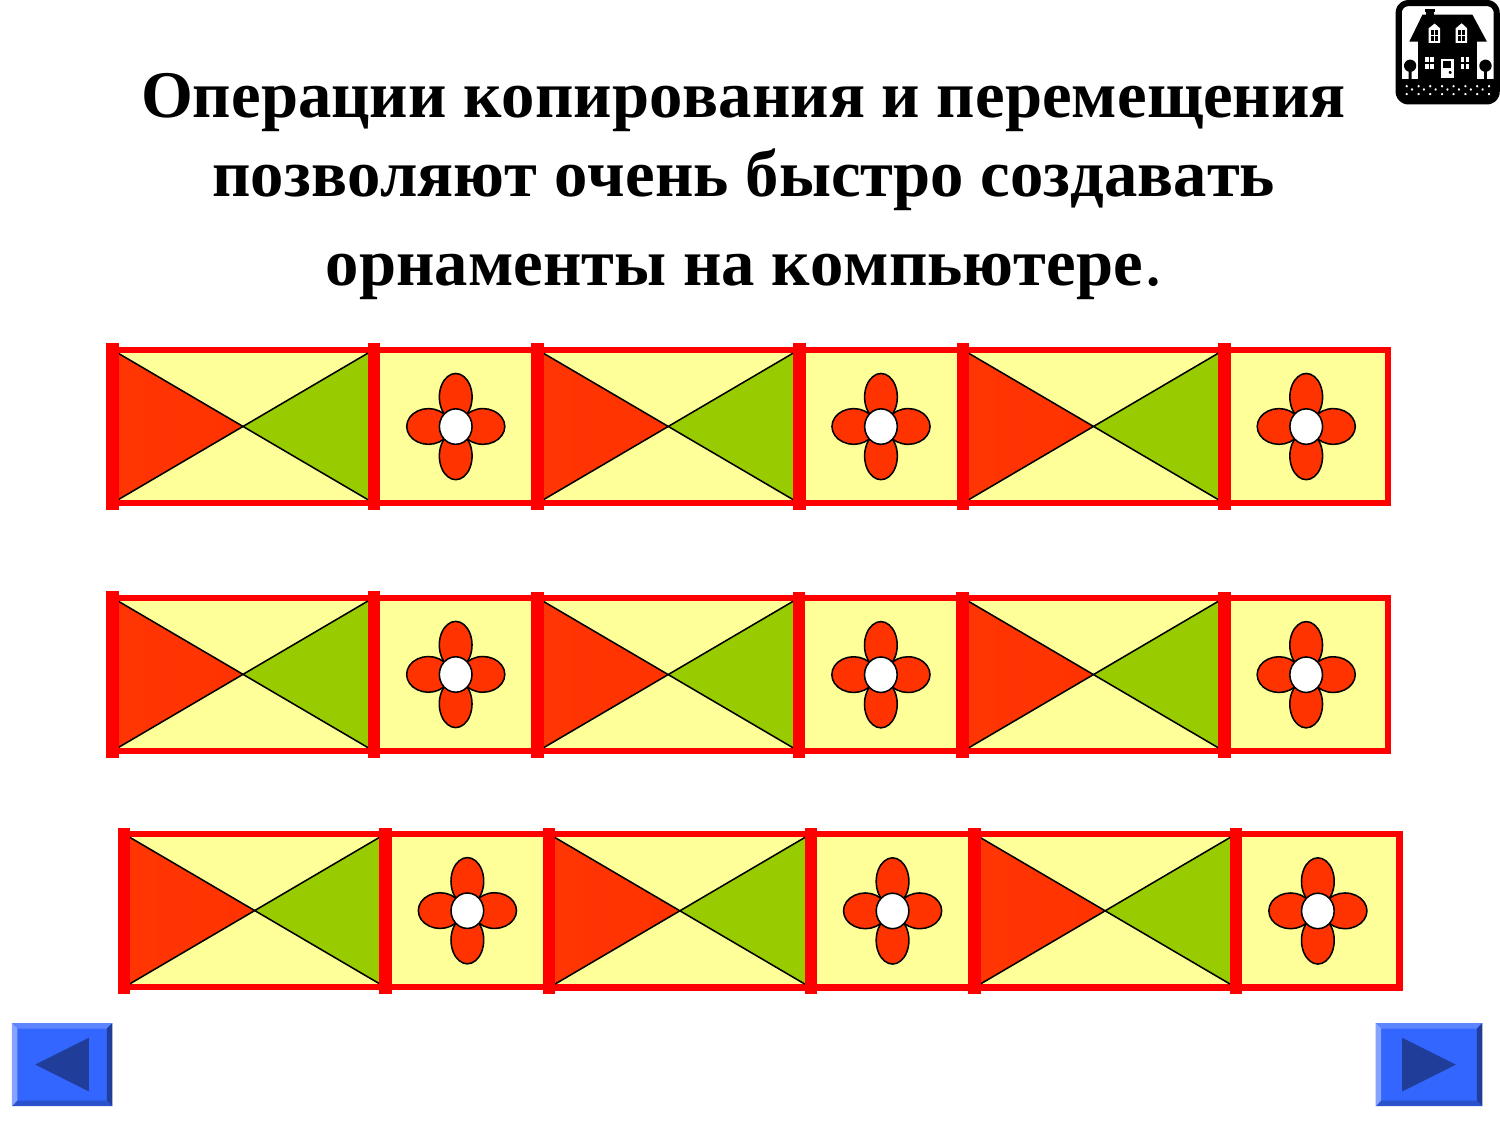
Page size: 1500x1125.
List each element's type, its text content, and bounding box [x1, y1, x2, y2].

text_box [817, 834, 968, 988]
text_box [13, 1023, 113, 1107]
text_box [981, 834, 1230, 988]
text_box [380, 597, 531, 752]
text_box [806, 349, 957, 504]
text_box Операции копирования и перемещения позволяют очень быстро создавать орнаменты на компьютере. [76, 42, 1412, 309]
text_box [119, 349, 368, 504]
text_box [1231, 349, 1388, 504]
text_box [805, 597, 956, 752]
text_box [544, 597, 793, 752]
picture [1395, 0, 1500, 105]
text_box [969, 349, 1218, 504]
text_box [1242, 834, 1400, 988]
text_box [119, 597, 368, 752]
text_box [969, 597, 1218, 752]
text_box [544, 349, 793, 504]
text_box [555, 834, 805, 988]
text_box [130, 833, 379, 988]
text_box [1231, 597, 1388, 752]
text_box [392, 833, 543, 988]
text_box [380, 349, 531, 504]
text_box [1376, 1023, 1483, 1107]
